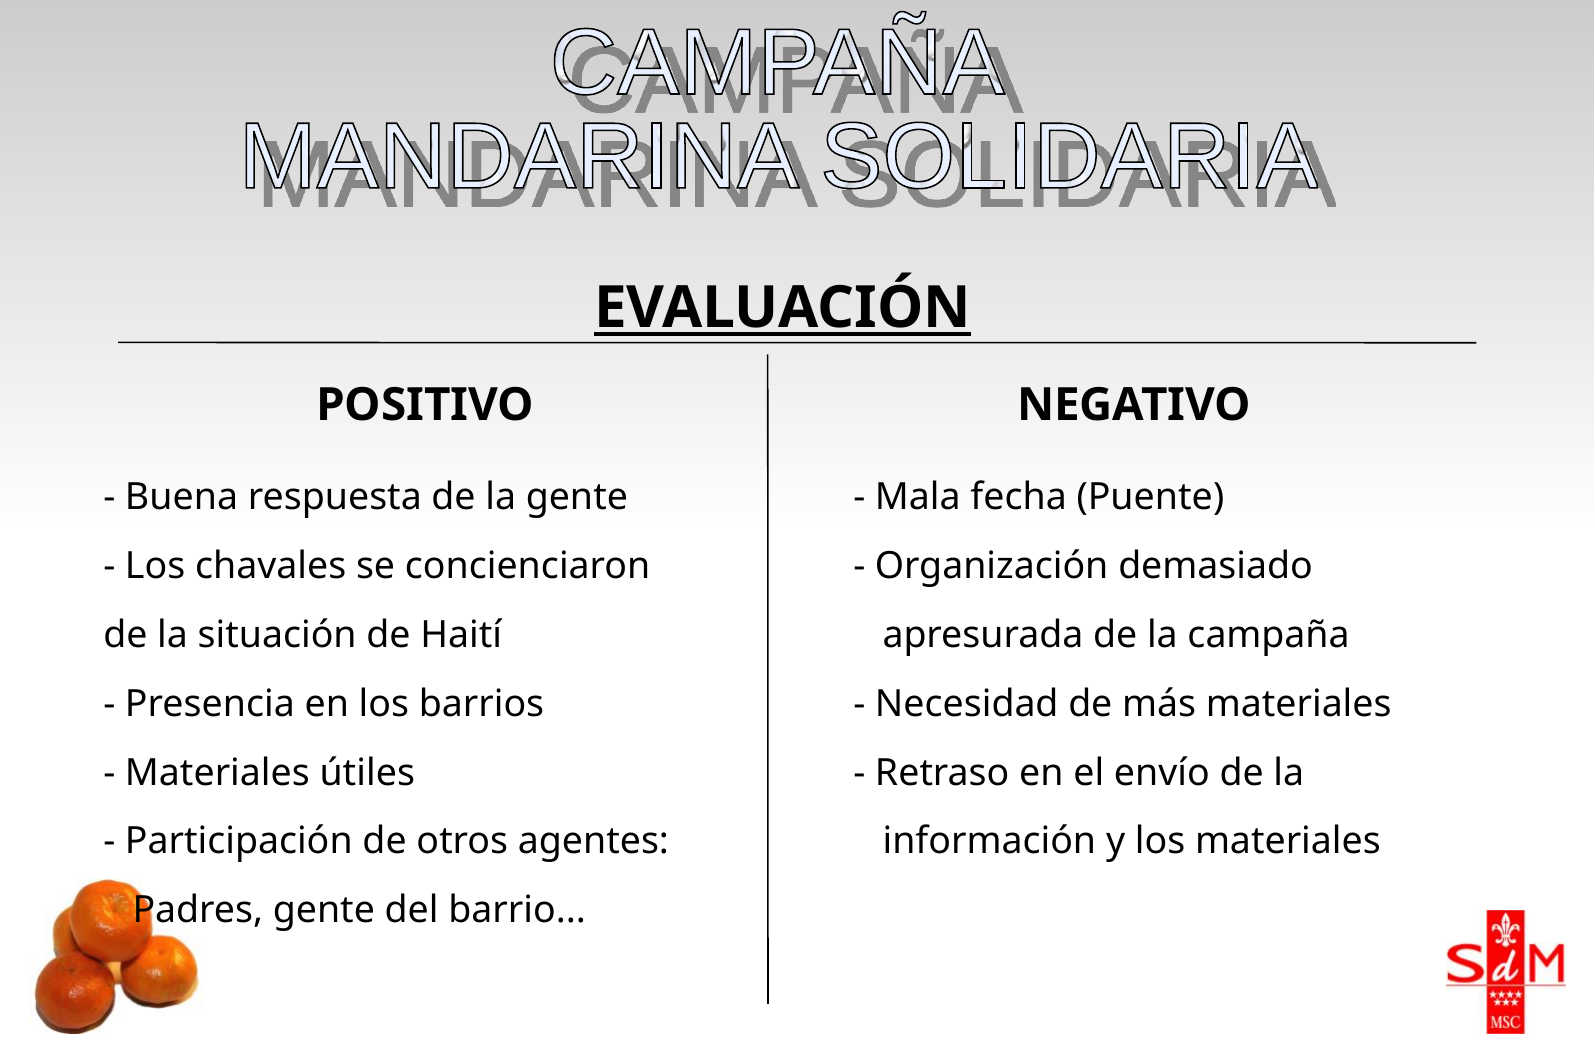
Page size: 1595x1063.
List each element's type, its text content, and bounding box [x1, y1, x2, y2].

picture [1446, 910, 1566, 1034]
text_box CAMPAÑA MANDARINA SOLIDARIA [554, 28, 614, 95]
text_box CAMPAÑA MANDARINA SOLIDARIA [583, 123, 640, 188]
text_box - Buena respuesta de la gente - Los chavales se concienciaron de la situación de Haití - Presencia en los barrios - Materiales útiles - Participación de otros agentes: Padres, gente del barrio... [88, 464, 739, 934]
text_box - Mala fecha (Puente) - Organización demasiado apresurada de la campaña - Necesidad de más materiales - Retraso en el envío de la información y los materiales [838, 464, 1489, 886]
text_box CAMPAÑA MANDARINA SOLIDARIA [882, 29, 935, 95]
text_box CAMPAÑA MANDARINA SOLIDARIA [1100, 123, 1163, 188]
text_box CAMPAÑA MANDARINA SOLIDARIA [824, 122, 879, 189]
text_box CAMPAÑA MANDARINA SOLIDARIA [765, 29, 815, 95]
text_box CAMPAÑA MANDARINA SOLIDARIA [1040, 123, 1097, 188]
text_box CAMPAÑA MANDARINA SOLIDARIA [617, 29, 680, 95]
text_box CAMPAÑA MANDARINA SOLIDARIA [454, 123, 510, 188]
text_box CAMPAÑA MANDARINA SOLIDARIA [886, 122, 951, 189]
picture [29, 879, 203, 1034]
text_box CAMPAÑA MANDARINA SOLIDARIA [687, 29, 750, 95]
text_box CAMPAÑA MANDARINA SOLIDARIA [1170, 123, 1227, 188]
text_box CAMPAÑA MANDARINA SOLIDARIA [1256, 123, 1318, 188]
text_box CAMPAÑA MANDARINA SOLIDARIA [514, 123, 576, 188]
text_box CAMPAÑA MANDARINA SOLIDARIA [386, 123, 439, 188]
text_box CAMPAÑA MANDARINA SOLIDARIA [652, 123, 661, 188]
text_box CAMPAÑA MANDARINA SOLIDARIA [677, 123, 730, 188]
text_box CAMPAÑA MANDARINA SOLIDARIA [942, 29, 1005, 95]
text_box CAMPAÑA MANDARINA SOLIDARIA [737, 123, 800, 188]
text_box NEGATIVO [868, 366, 1400, 437]
text_box POSITIVO [159, 366, 691, 437]
text_box CAMPAÑA MANDARINA SOLIDARIA [1239, 123, 1248, 188]
text_box CAMPAÑA MANDARINA SOLIDARIA [246, 123, 309, 188]
text_box CAMPAÑA MANDARINA SOLIDARIA [316, 123, 379, 188]
text_box CAMPAÑA MANDARINA SOLIDARIA [1015, 123, 1025, 188]
text_box EVALUACIÓN [354, 259, 1211, 341]
text_box CAMPAÑA MANDARINA SOLIDARIA [812, 29, 875, 95]
text_box CAMPAÑA MANDARINA SOLIDARIA [962, 123, 1005, 188]
